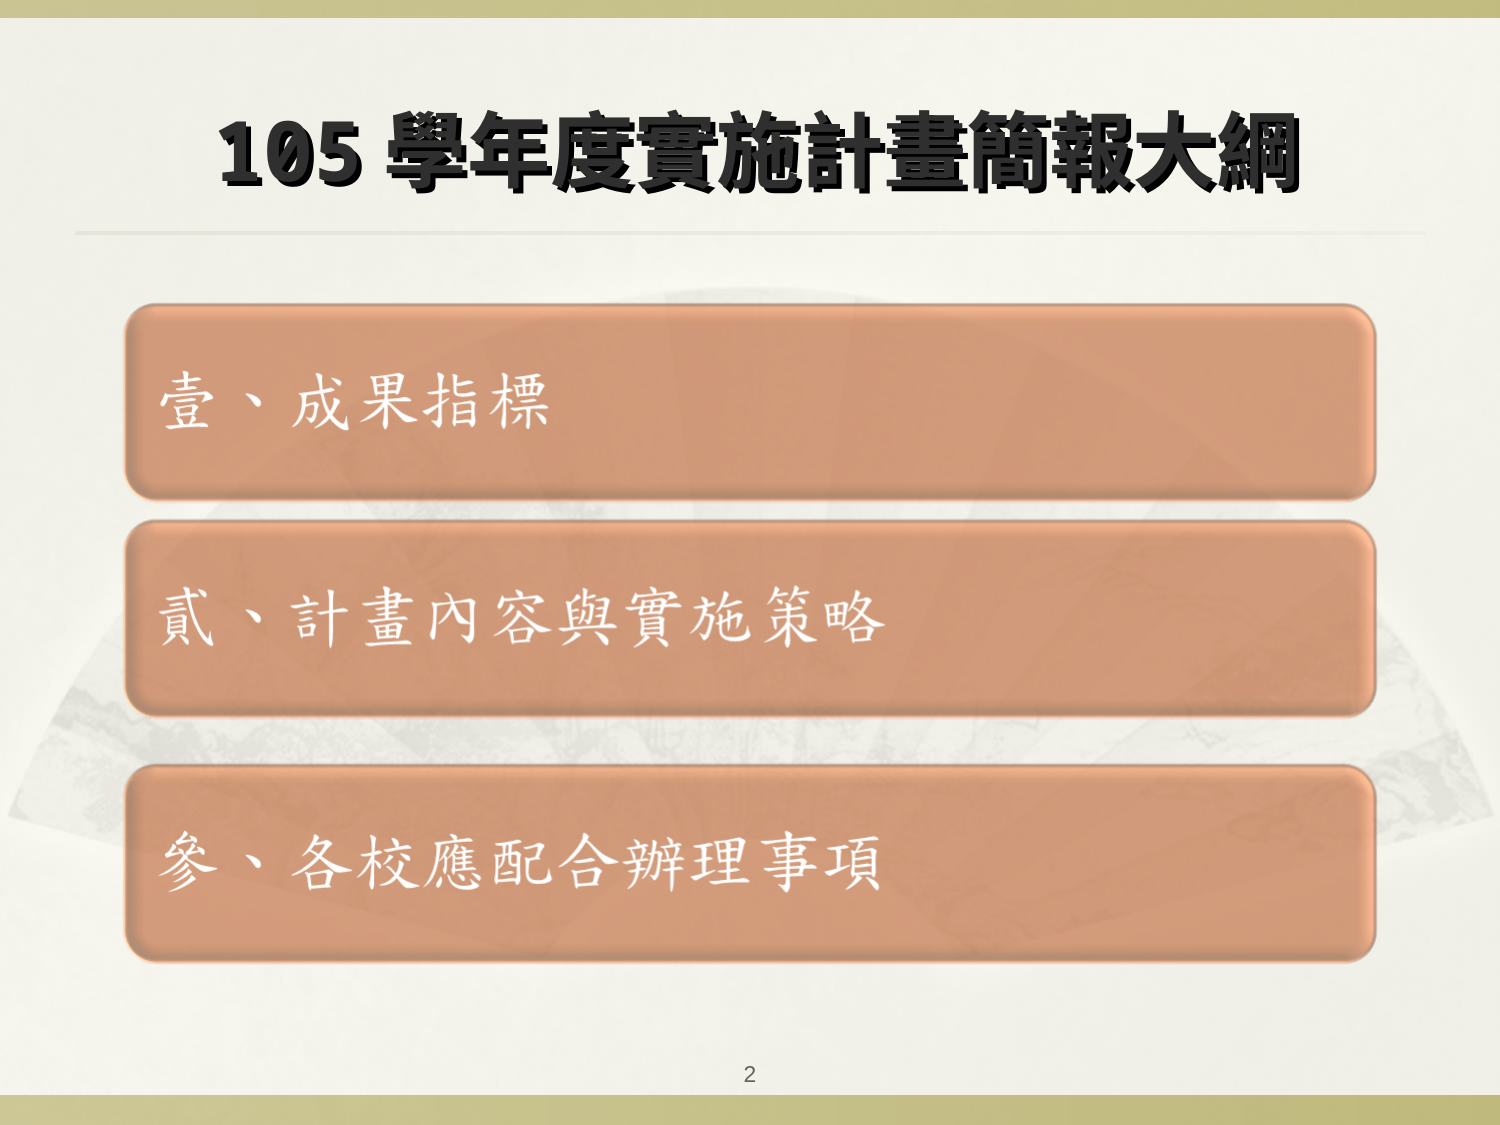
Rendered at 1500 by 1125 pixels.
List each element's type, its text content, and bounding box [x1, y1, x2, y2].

title 105學年度實施計畫簡報大綱 [53, 54, 1461, 243]
list [75, 262, 1426, 1032]
text_box <number> [675, 1049, 826, 1097]
picture [0, 18, 1500, 1095]
